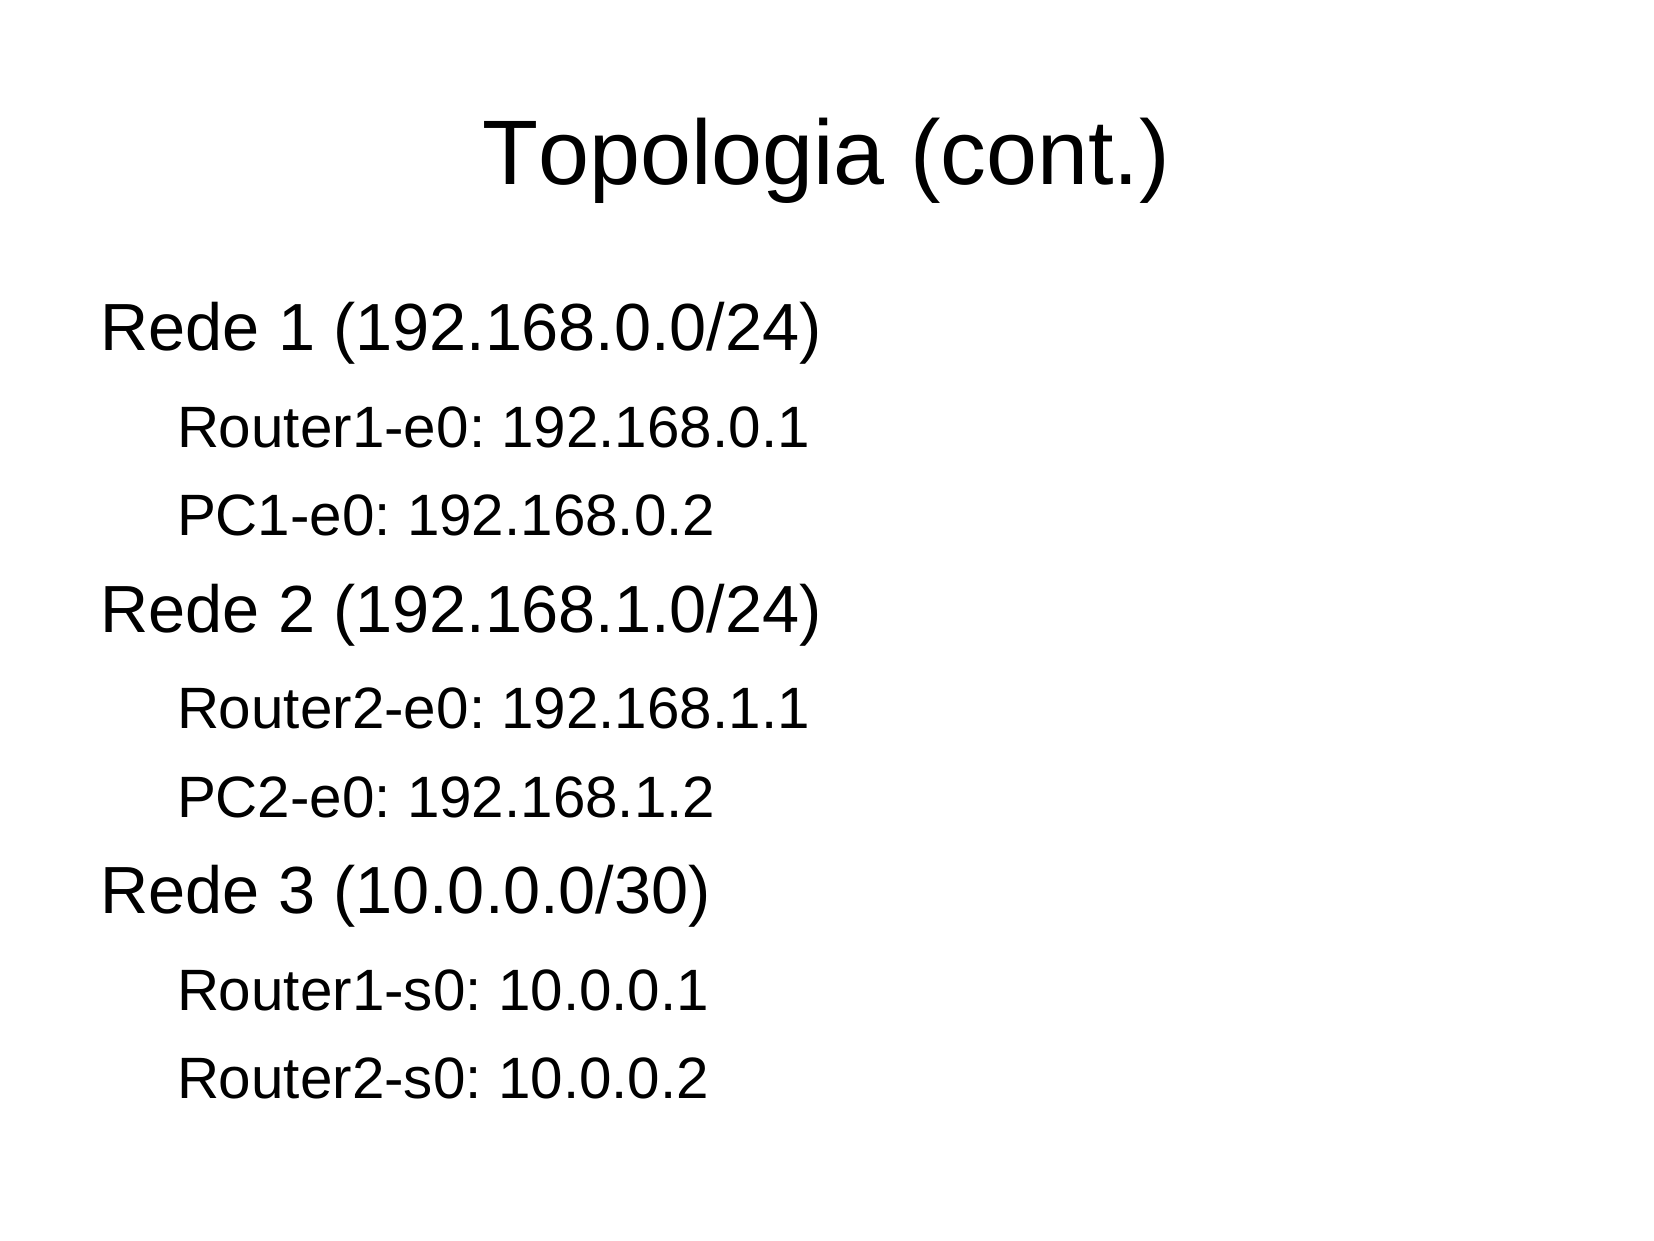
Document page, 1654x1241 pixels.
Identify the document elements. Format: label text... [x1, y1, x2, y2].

title Topologia (cont.) [82, 49, 1571, 257]
list Rede 1 (192.168.0.0/24) Router1-e0: 192.168.0.1 PC1-e0: 192.168.0.2 Rede 2 (192.168.1.0/24) Router2-e0: 192.168.1.1 PC2-e0: 192.168.1.2 Rede 3 (10.0.0.0/30) Router1-s0: 10.0.0.1 Router2-s0: 10.0.0.2 [82, 290, 1571, 1110]
